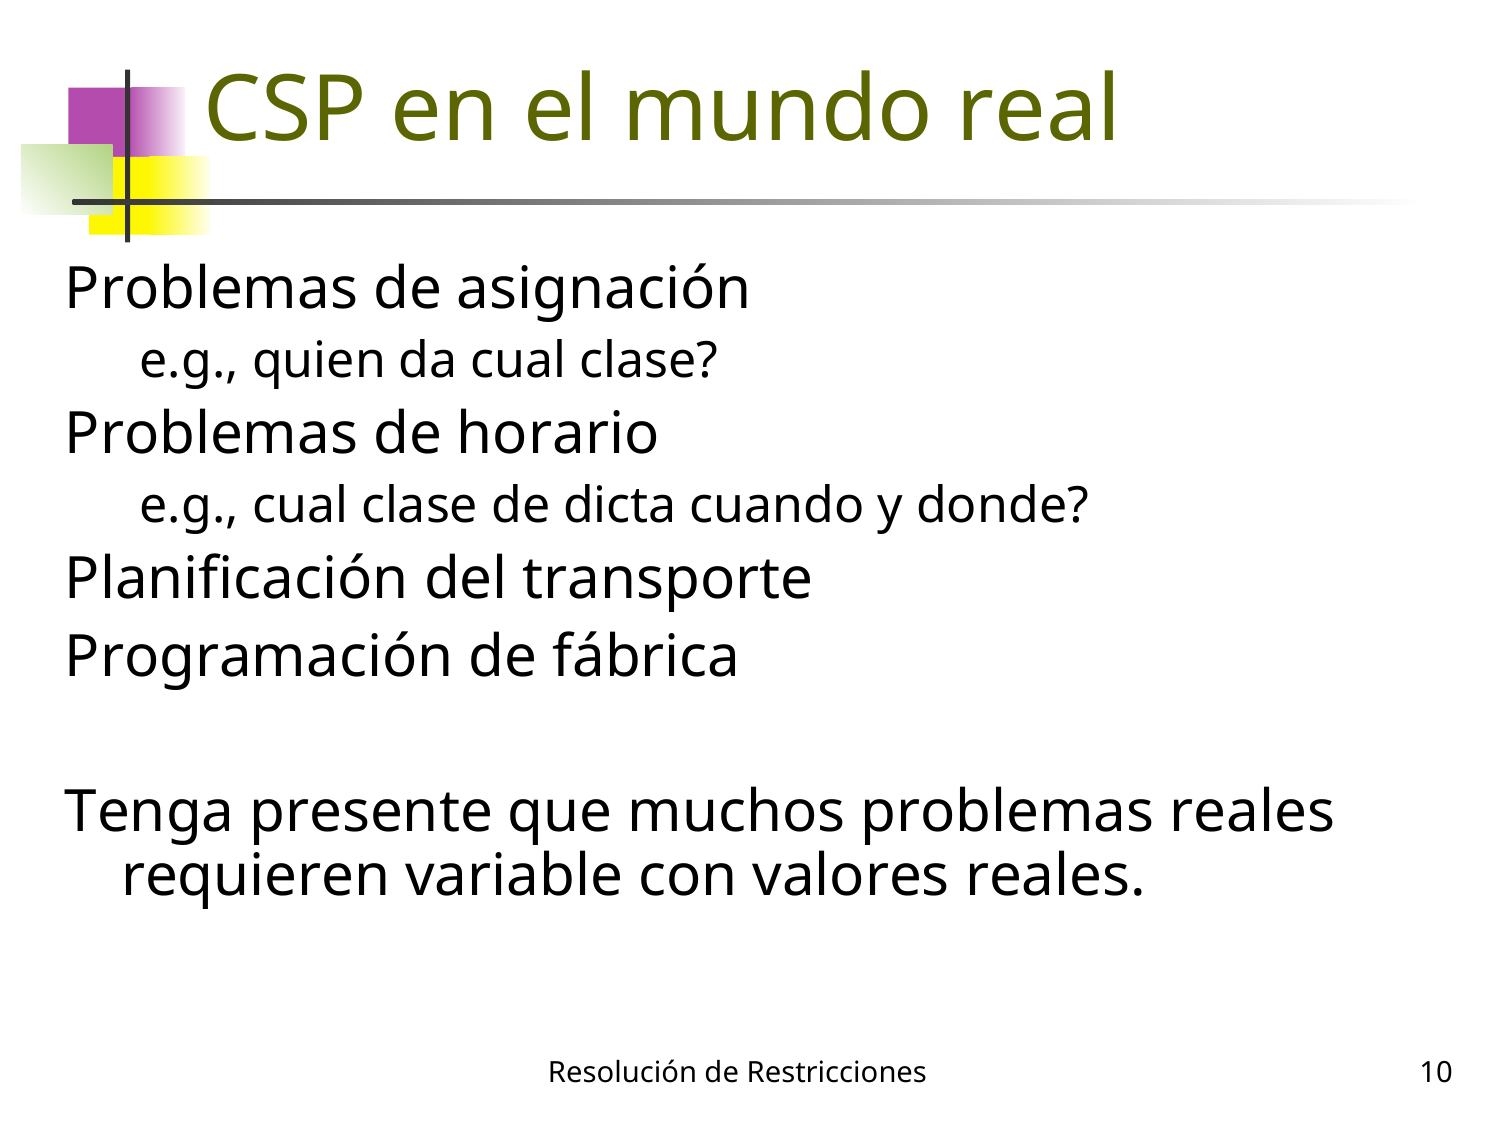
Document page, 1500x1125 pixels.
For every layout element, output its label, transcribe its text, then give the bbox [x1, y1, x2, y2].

list Problemas de asignación e.g., quien da cual clase? Problemas de horario e.g., cual clase de dicta cuando y donde? Planificación del transporte Programación de fábrica Tenga presente que muchos problemas reales requieren variable con valores reales. [50, 249, 1469, 862]
title CSP en el mundo real [188, 35, 1468, 175]
